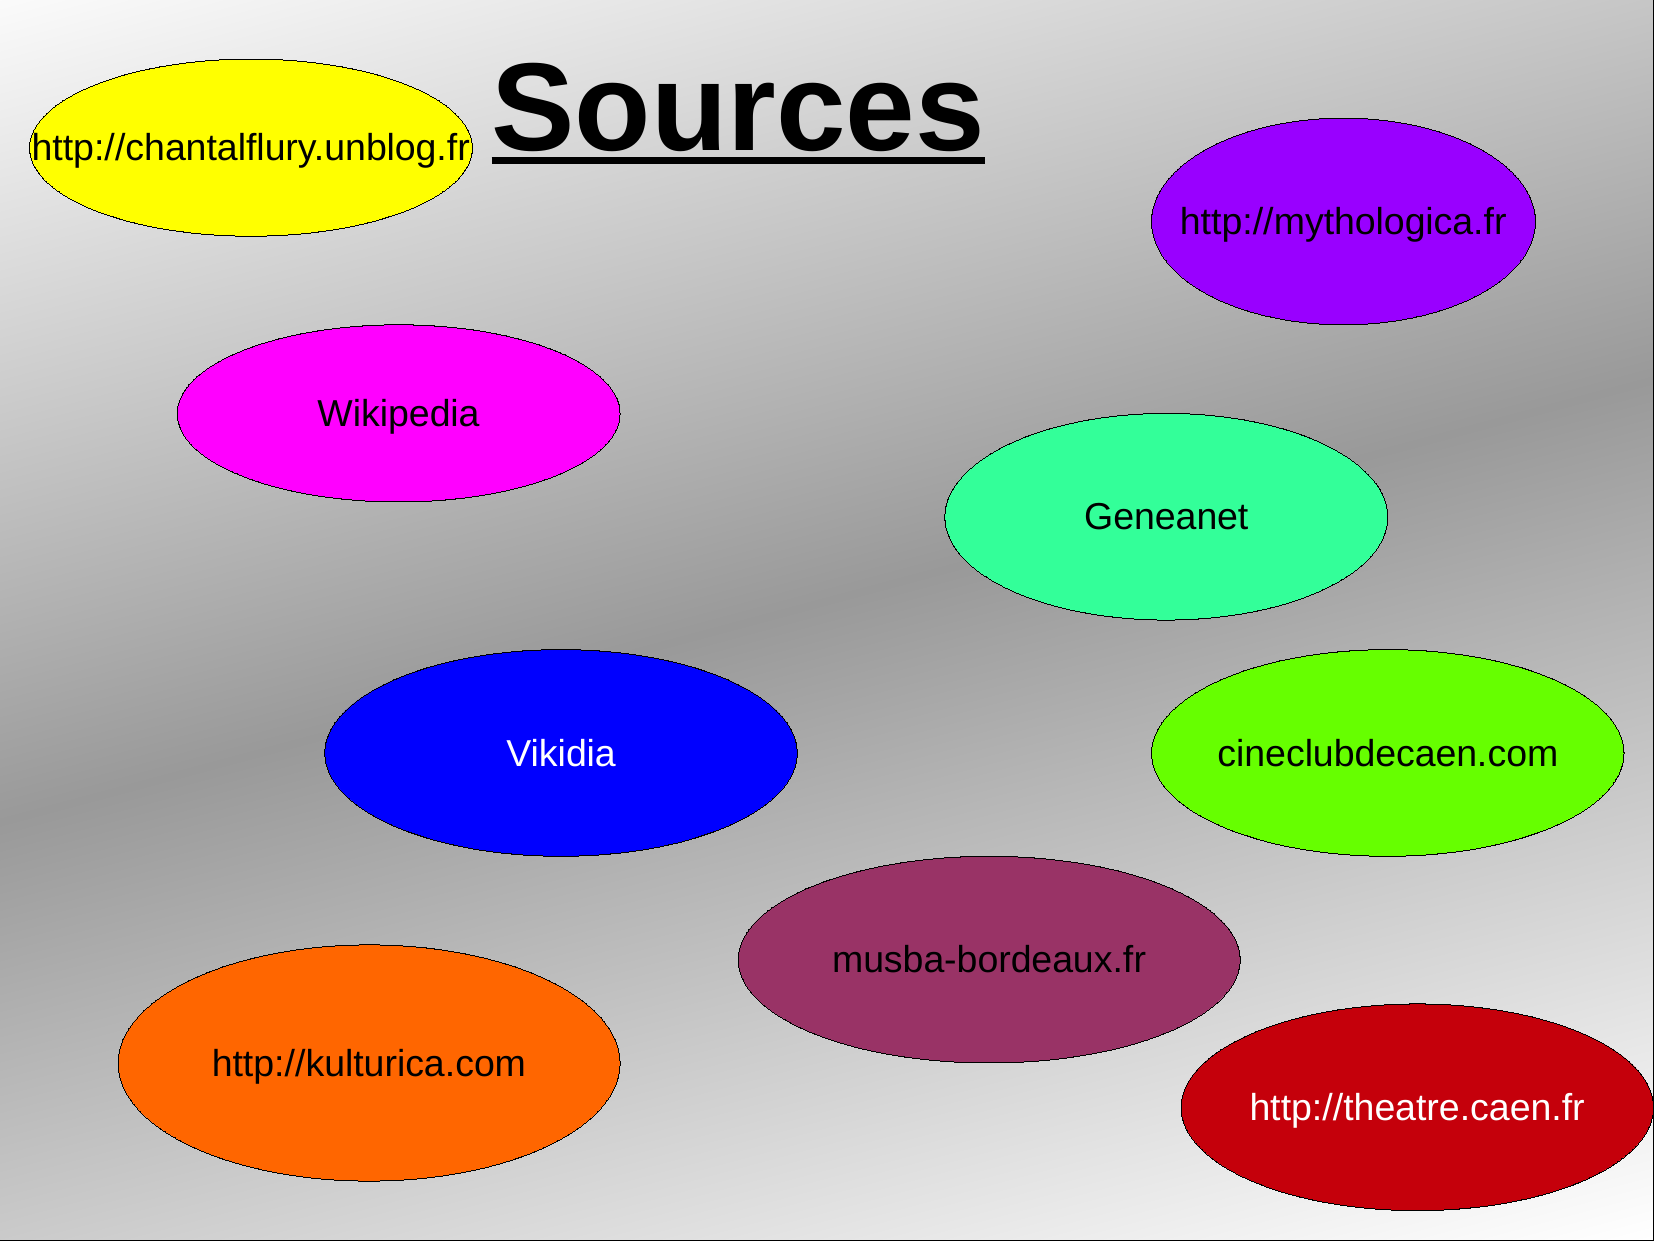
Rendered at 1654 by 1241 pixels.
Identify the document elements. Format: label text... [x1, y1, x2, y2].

text_box [0, 0, 1654, 1241]
text_box http://chantalflury.unblog.fr [29, 59, 473, 237]
text_box Sources [295, 29, 1182, 185]
text_box http://theatre.caen.fr [1181, 1003, 1654, 1211]
text_box http://kulturica.com [118, 944, 621, 1182]
text_box Wikipedia [177, 324, 621, 502]
text_box Vikidia [324, 649, 798, 857]
text_box cineclubdecaen.com [1151, 649, 1625, 857]
text_box musba-bordeaux.fr [738, 856, 1241, 1063]
text_box http://mythologica.fr [1151, 118, 1536, 325]
text_box Geneanet [944, 413, 1388, 621]
